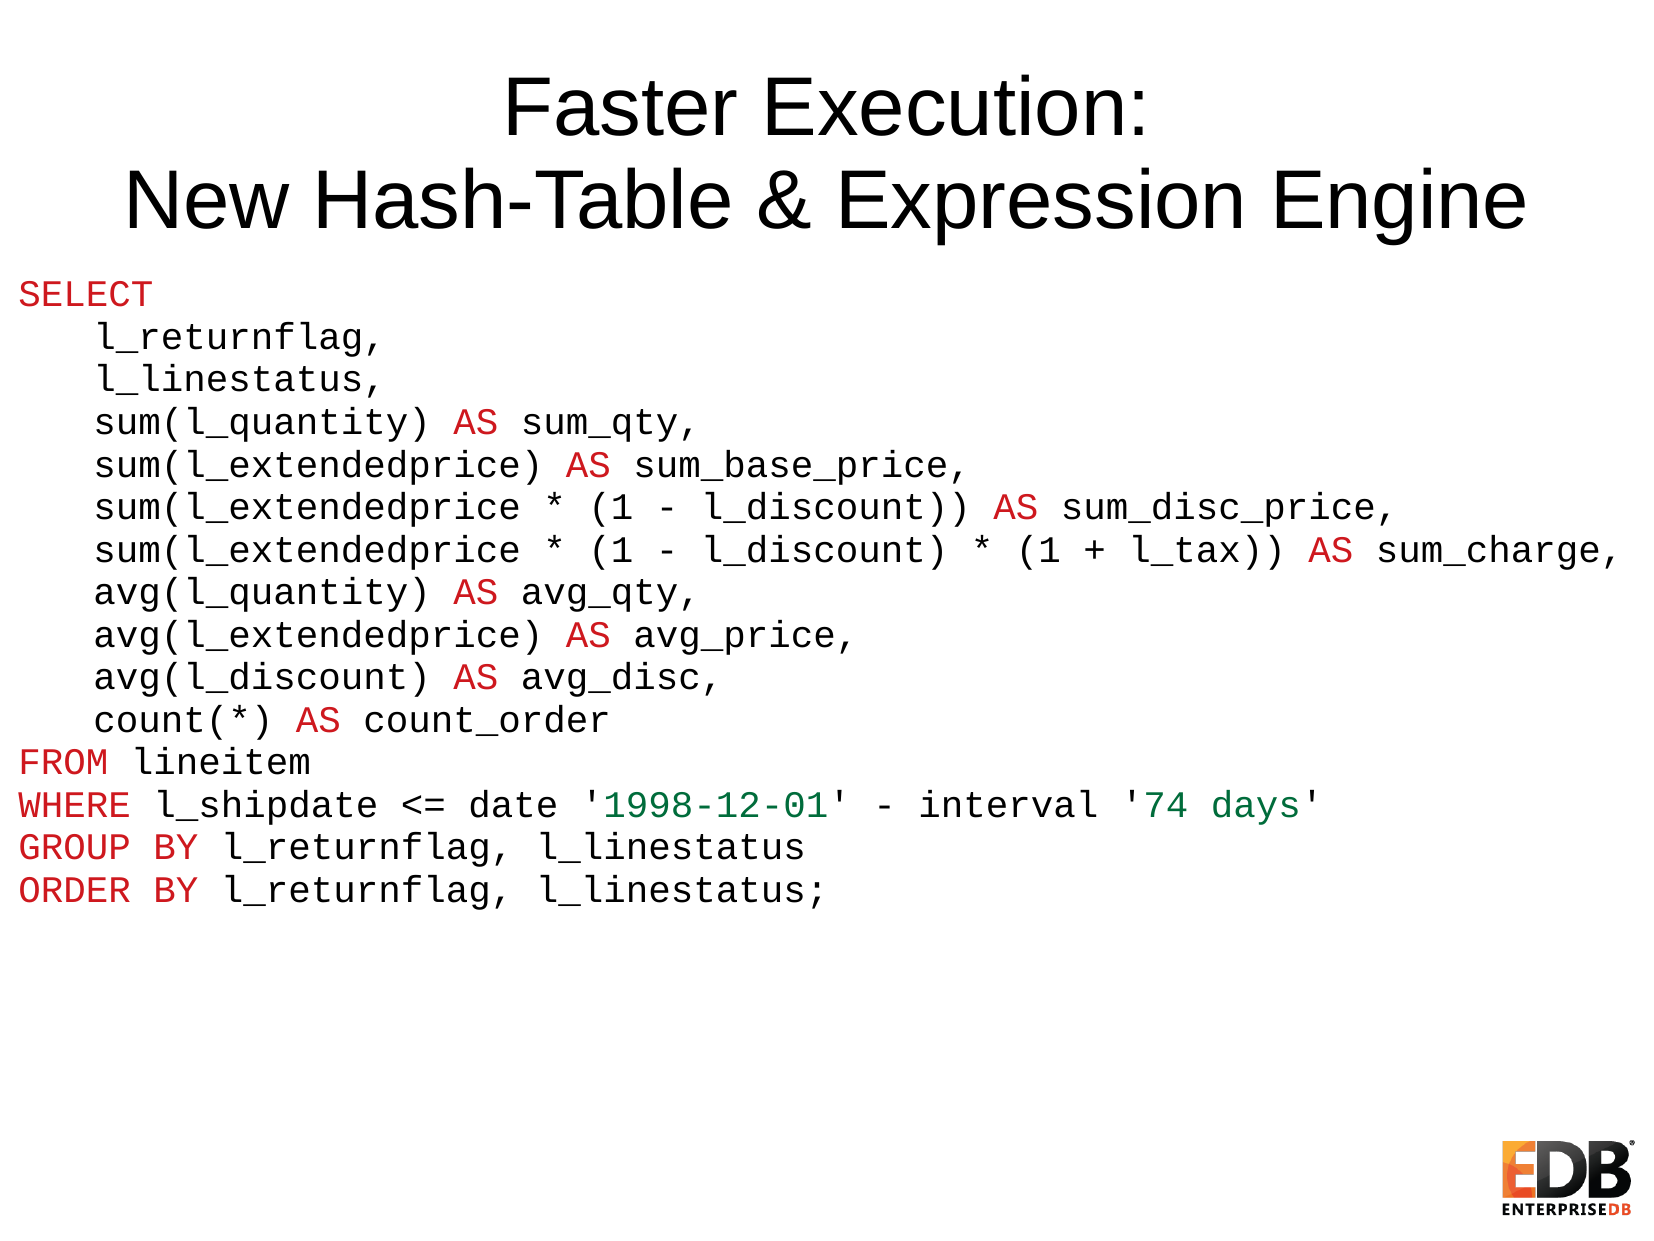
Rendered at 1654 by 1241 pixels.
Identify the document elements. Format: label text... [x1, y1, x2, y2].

title Faster Execution: New Hash-Table & Expression Engine [82, 49, 1571, 257]
text_box SELECT l_returnflag, l_linestatus, sum(l_quantity) AS sum_qty, sum(l_extendedprice) AS sum_base_price, sum(l_extendedprice * (1 - l_discount)) AS sum_disc_price, sum(l_extendedprice * (1 - l_discount) * (1 + l_tax)) AS sum_charge, avg(l_quantity) AS avg_qty, avg(l_extendedprice) AS avg_price, avg(l_discount) AS avg_disc, count(*) AS count_order FROM lineitem WHERE l_shipdate <= date '1998-12-01' - interval '74 days' GROUP BY l_returnflag, l_linestatus ORDER BY l_returnflag, l_linestatus; [3, 268, 1654, 1241]
